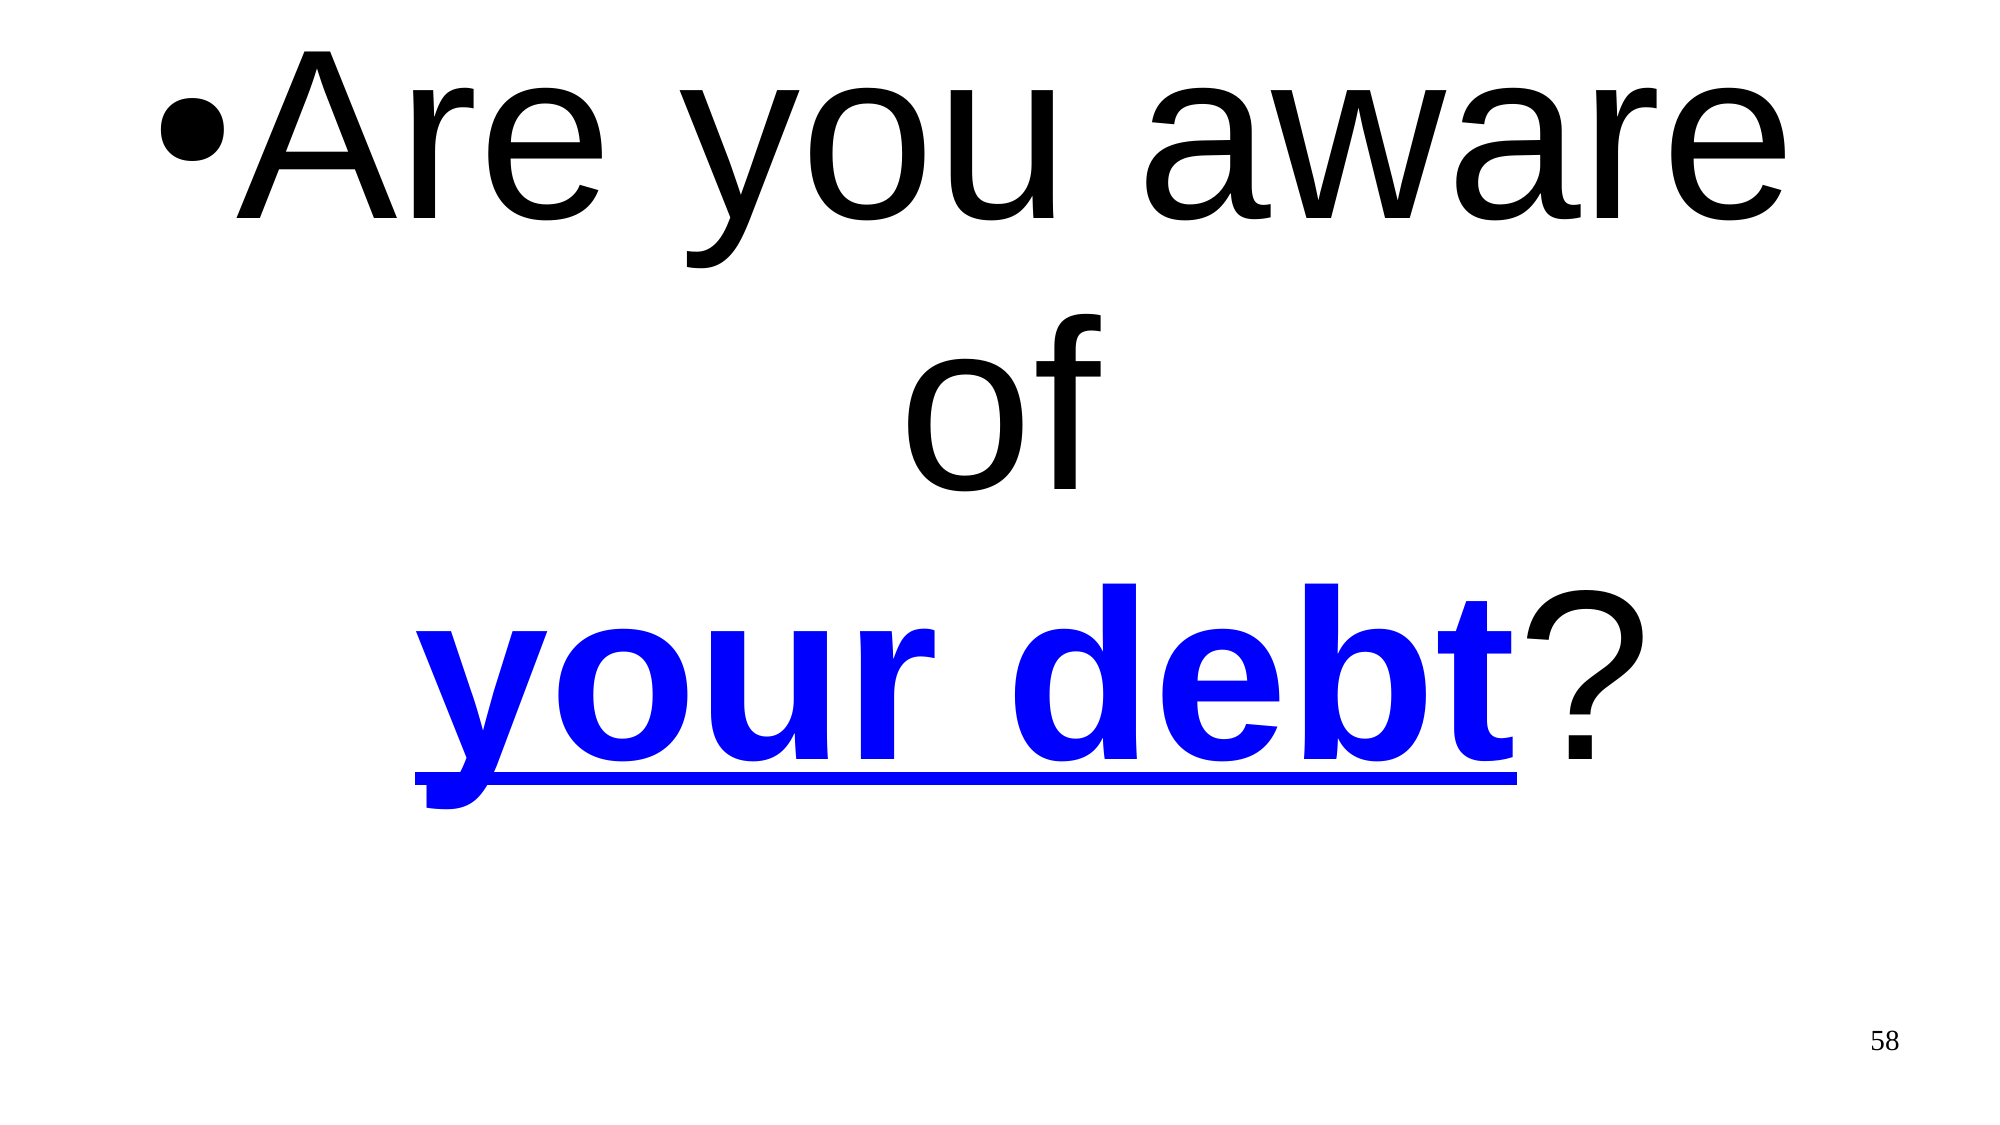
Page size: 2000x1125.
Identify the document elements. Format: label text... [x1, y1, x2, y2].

list Are you aware of your debt? [0, 0, 1996, 1123]
